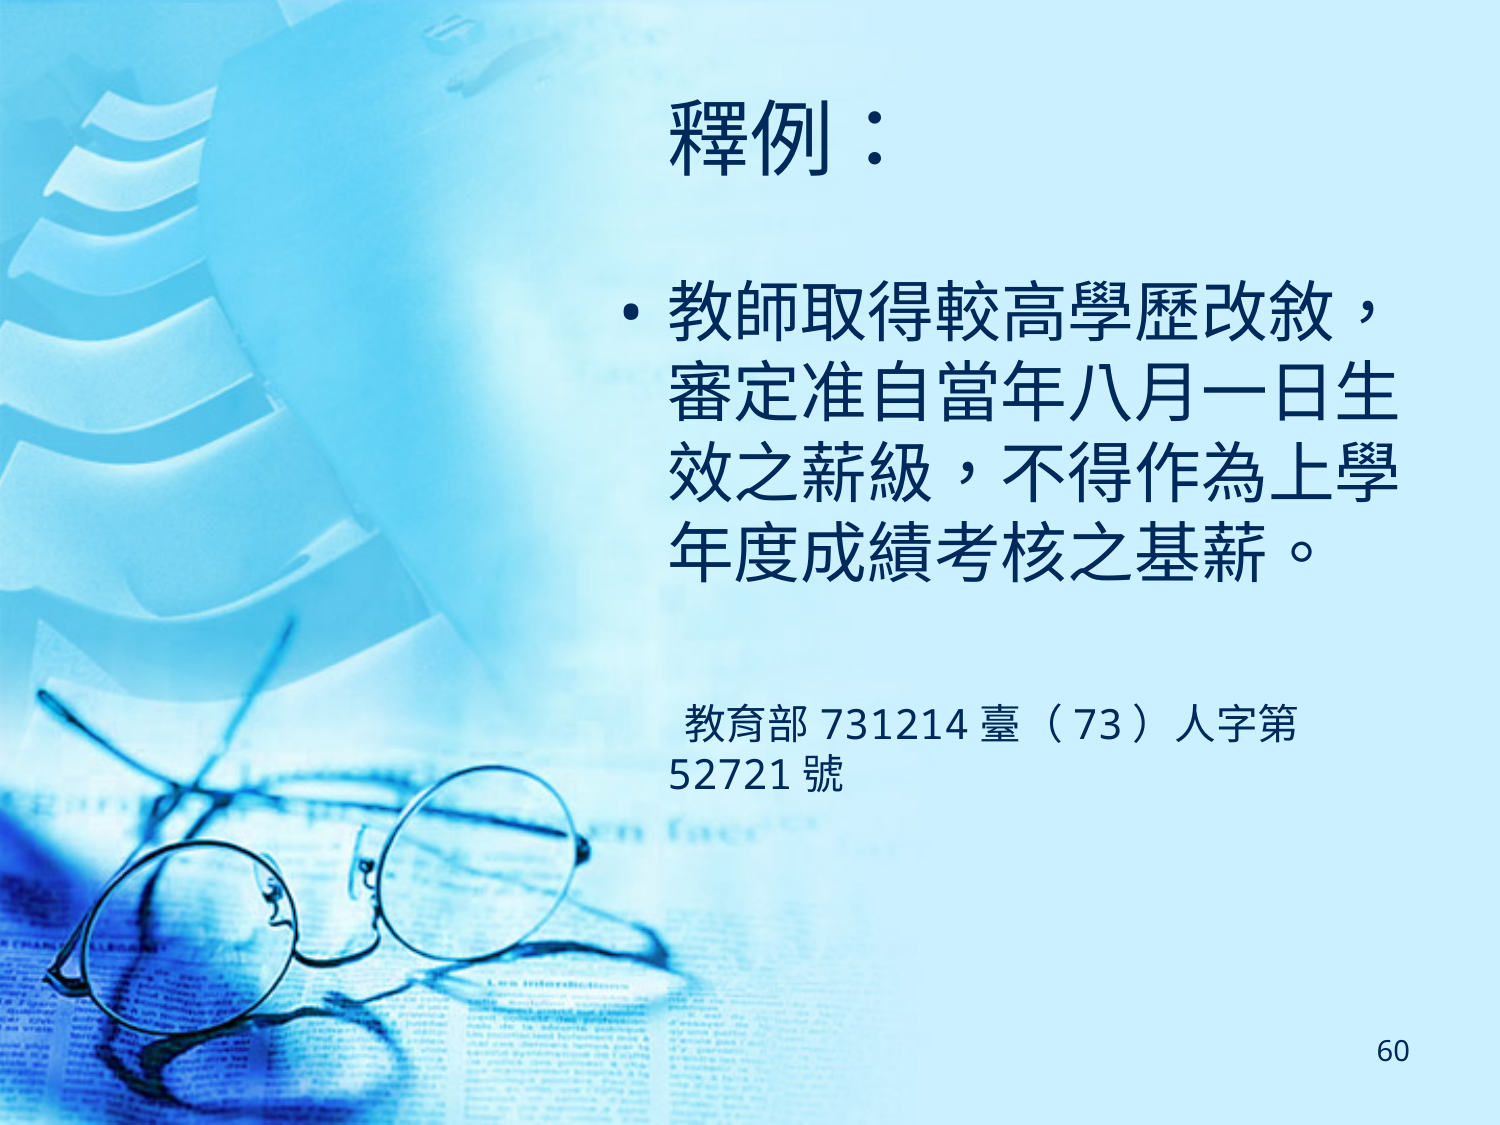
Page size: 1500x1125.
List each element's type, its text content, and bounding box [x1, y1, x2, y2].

list 教師取得較高學歷改敘，審定准自當年八月一日生效之薪級，不得作為上學年度成績考核之基薪。 教育部731214臺（73）人字第52721號 [596, 262, 1426, 835]
title 釋例： [631, 42, 953, 231]
picture [0, 0, 1500, 1125]
